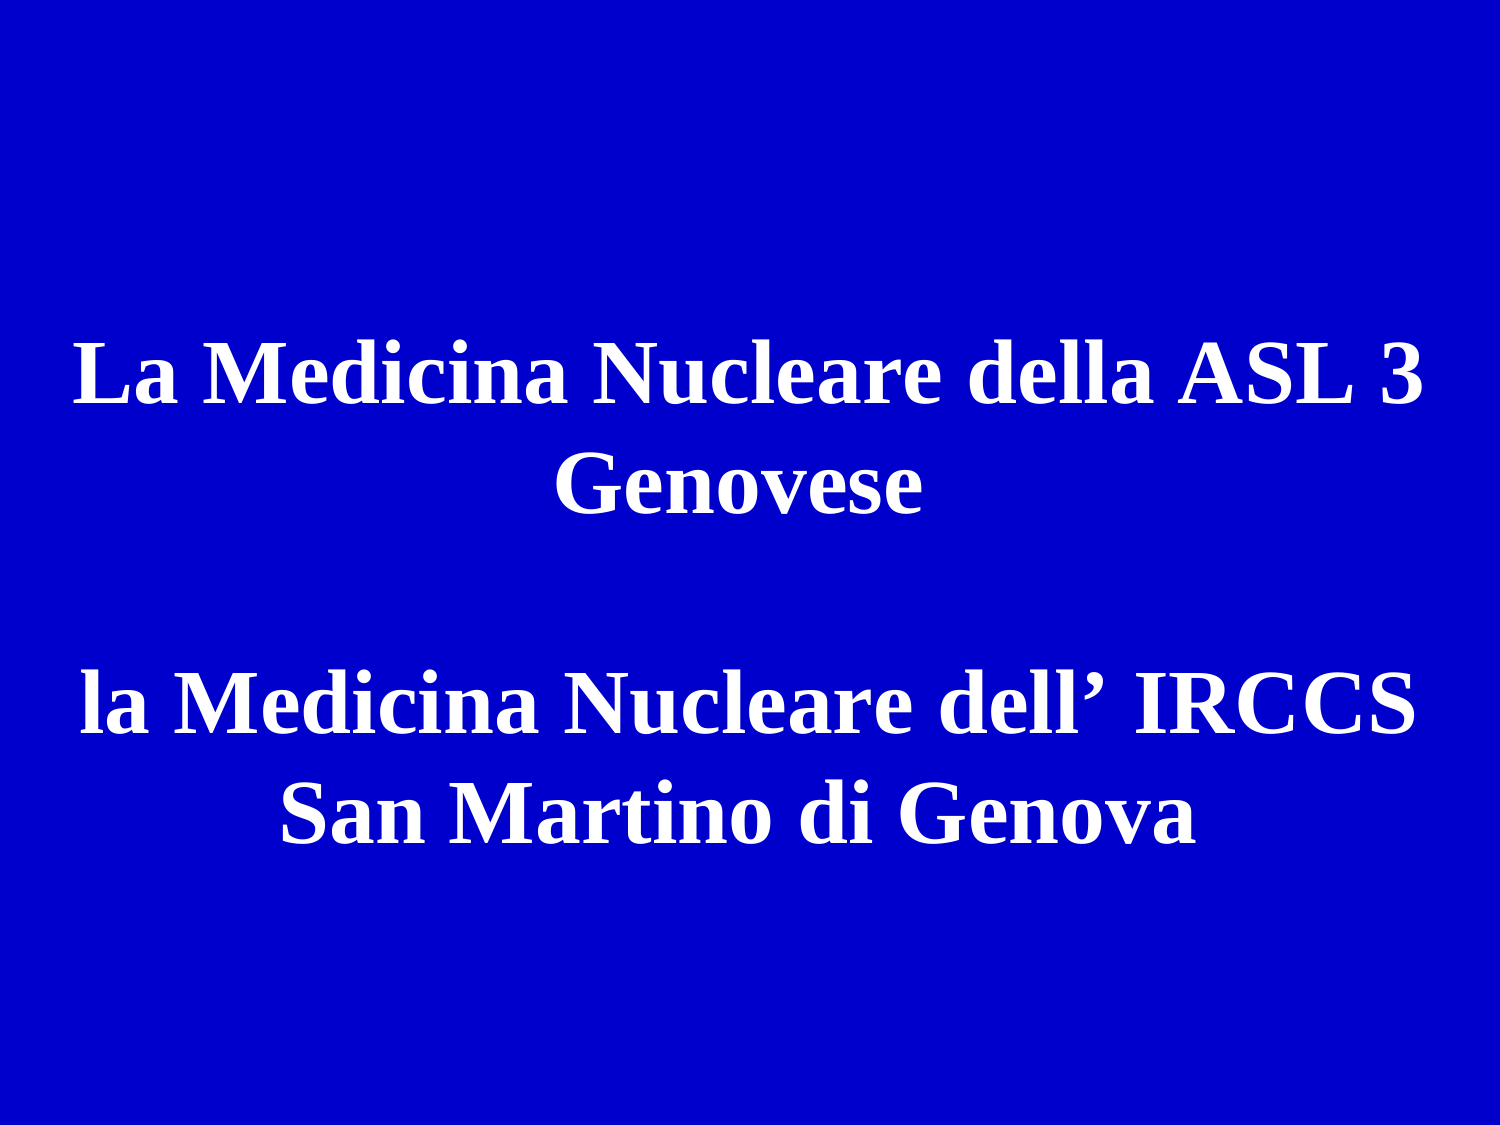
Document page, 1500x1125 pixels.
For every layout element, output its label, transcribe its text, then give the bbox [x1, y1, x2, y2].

title La Medicina Nucleare della ASL 3 Genovese la Medicina Nucleare dell’ IRCCS San Martino di Genova [0, 199, 1500, 976]
